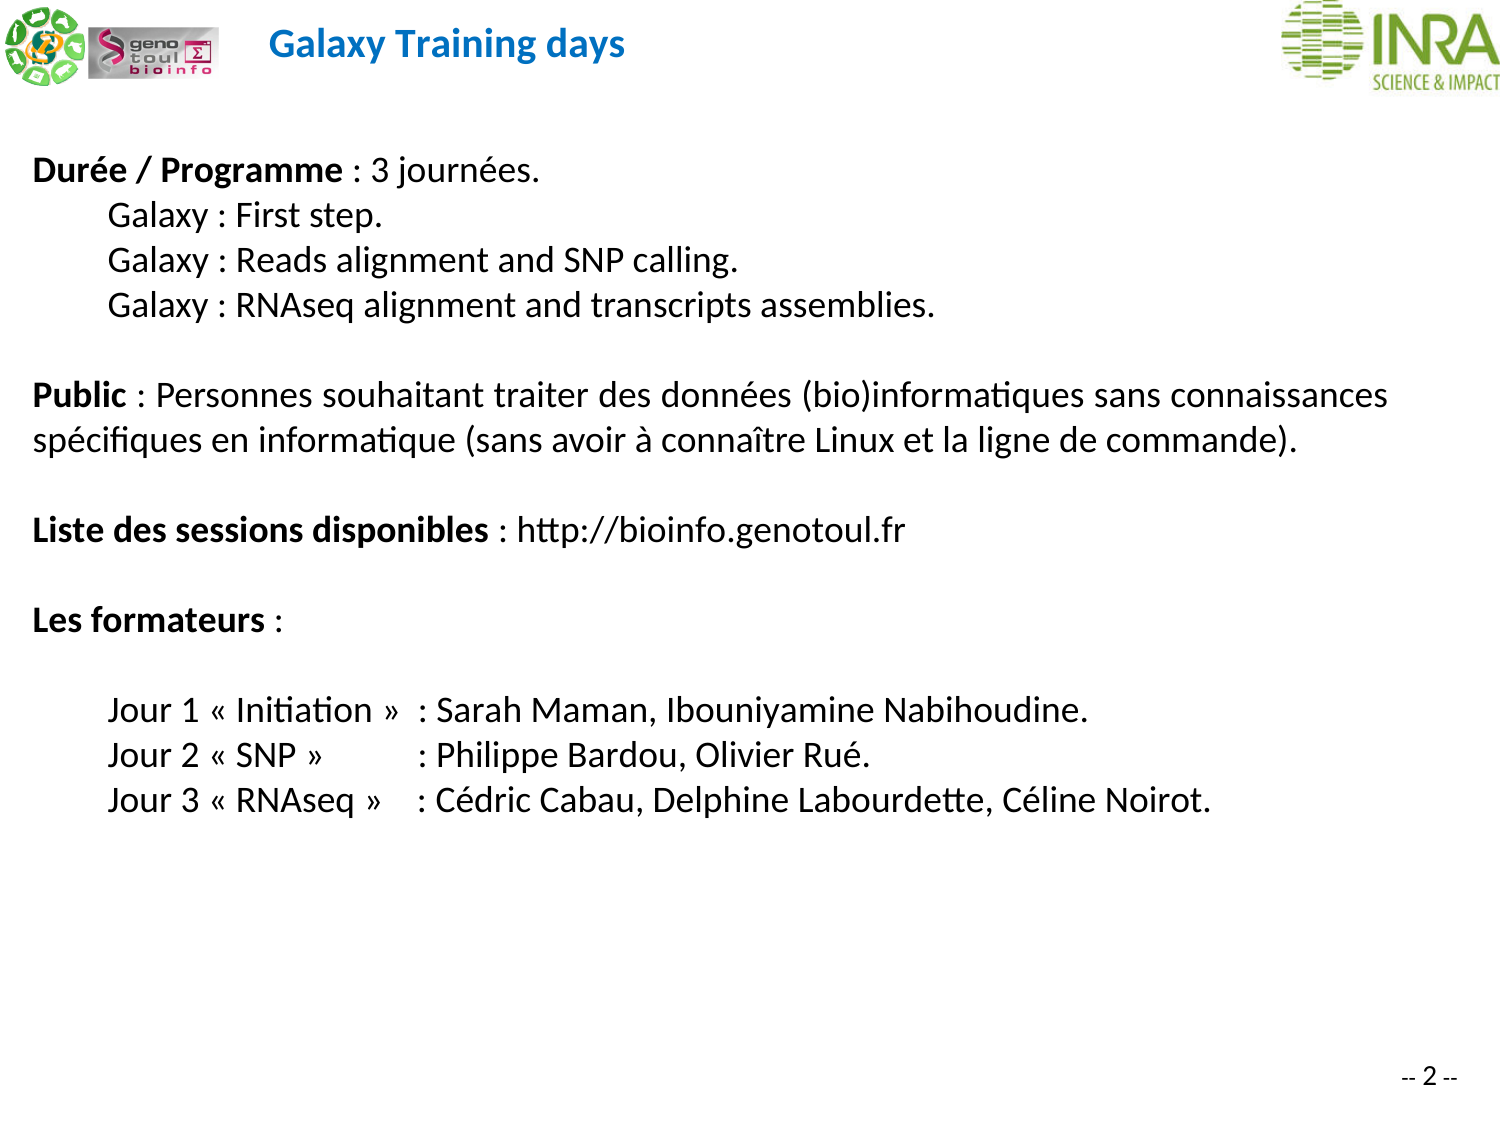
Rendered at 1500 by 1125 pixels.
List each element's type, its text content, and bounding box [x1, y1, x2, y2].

text_box Galaxy Training days [253, 19, 1270, 86]
text_box Durée / Programme : 3 journées. Galaxy : First step. Galaxy : Reads alignment and SNP calling. Galaxy : RNAseq alignment and transcripts assemblies. Public : Personnes souhaitant traiter des données (bio)informatiques sans connaissances spécifiques en informatique (sans avoir à connaître Linux et la ligne de commande). Liste des sessions disponibles : http://bioinfo.genotoul.fr Les formateurs : Jour 1 « Initiation » : Sarah Maman, Ibouniyamine Nabihoudine. Jour 2 « SNP » : Philippe Bardou, Olivier Rué. Jour 3 « RNAseq » : Cédric Cabau, Delphine Labourdette, Céline Noirot. [17, 137, 1495, 834]
